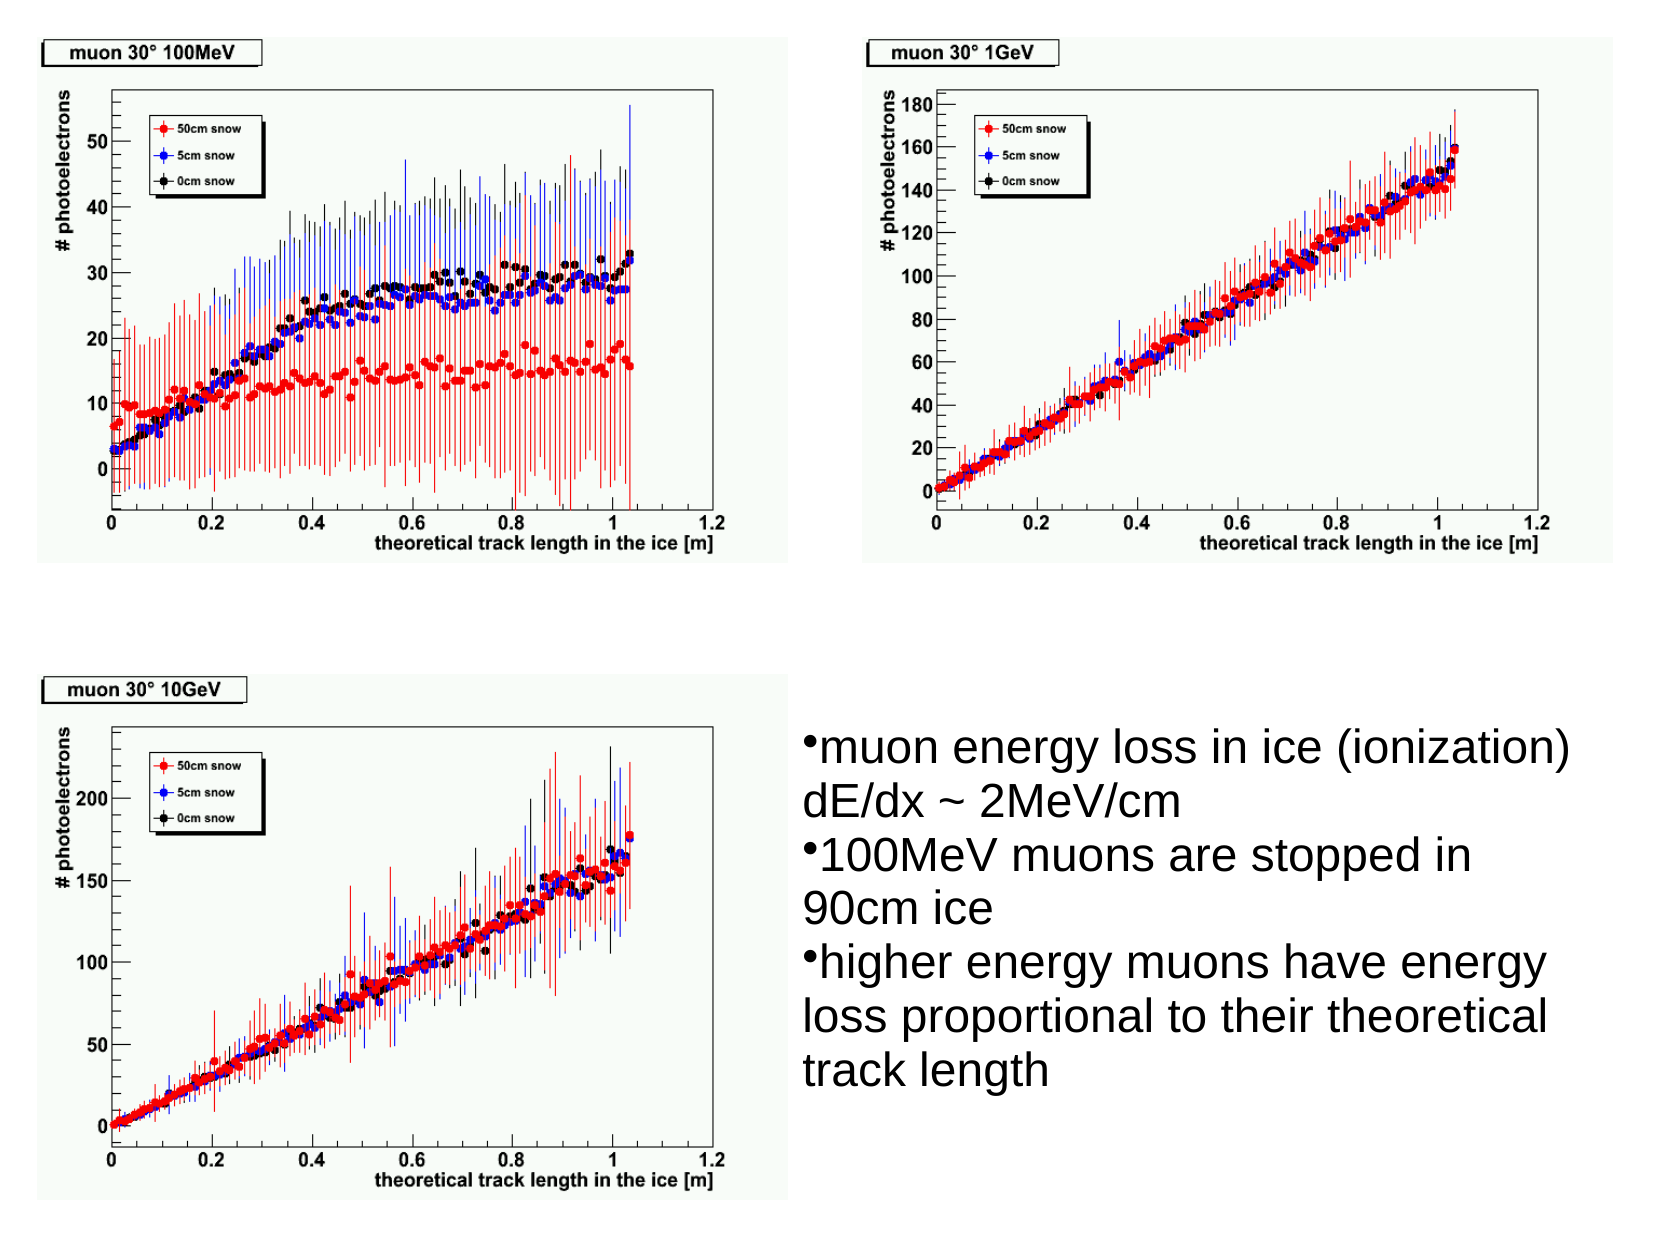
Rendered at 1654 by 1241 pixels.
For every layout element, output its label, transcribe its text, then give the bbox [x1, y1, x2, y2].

picture [37, 674, 788, 1201]
picture [37, 37, 788, 563]
text_box muon energy loss in ice (ionization) dE/dx ~ 2MeV/cm 100MeV muons are stopped in 90cm ice higher energy muons have energy loss proportional to their theoretical track length [787, 712, 1613, 1212]
picture [862, 37, 1613, 563]
